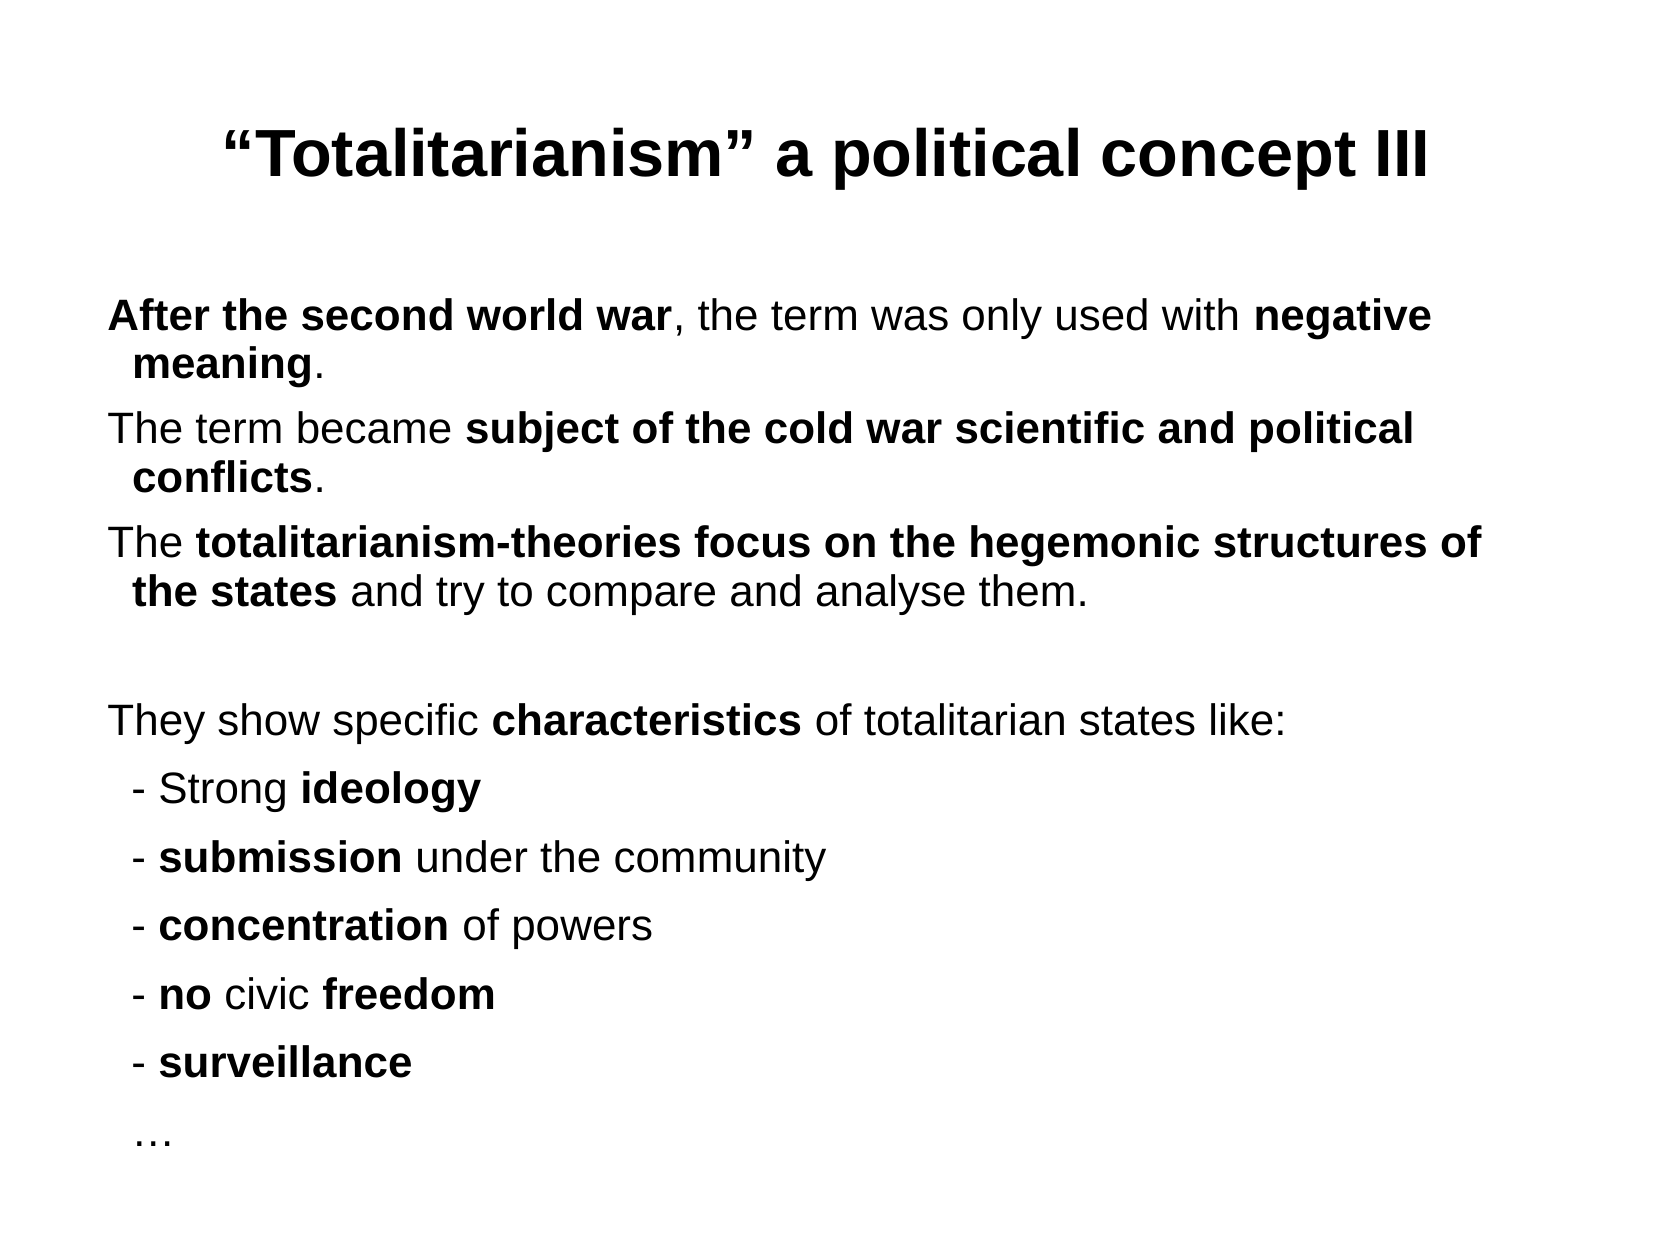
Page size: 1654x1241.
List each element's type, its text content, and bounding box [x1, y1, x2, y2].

list After the second world war, the term was only used with negative meaning. The term became subject of the cold war scientific and political conflicts. The totalitarianism-theories focus on the hegemonic structures of the states and try to compare and analyse them. They show specific characteristics of totalitarian states like: - Strong ideology - submission under the community - concentration of powers - no civic freedom - surveillance … [82, 290, 1538, 1158]
title “Totalitarianism” a political concept III [82, 49, 1571, 257]
